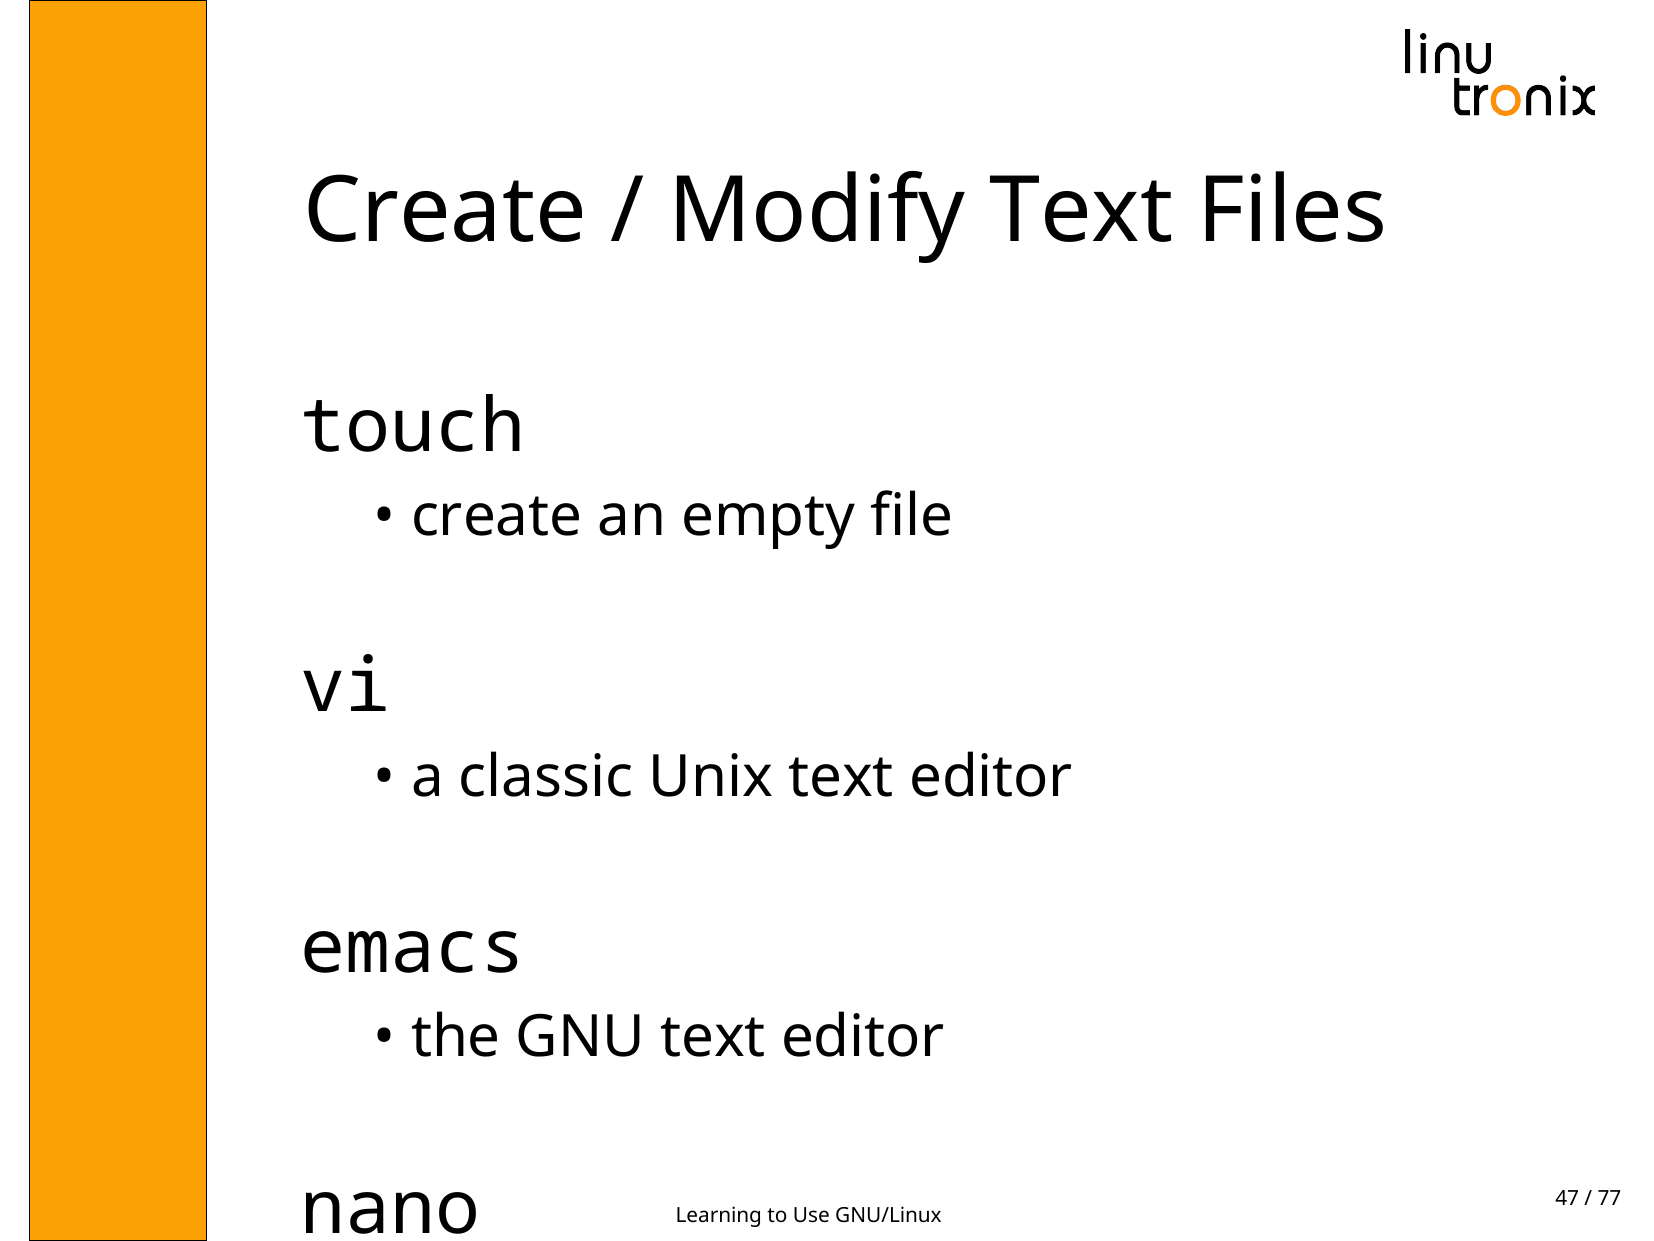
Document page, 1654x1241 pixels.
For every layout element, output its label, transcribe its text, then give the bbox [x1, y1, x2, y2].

text_box Create / Modify Text Files [303, 143, 1447, 263]
text_box touch • create an empty file vi • a classic Unix text editor emacs • the GNU text editor nano • a friendly text editor [300, 370, 1351, 1195]
picture [1405, 29, 1595, 116]
